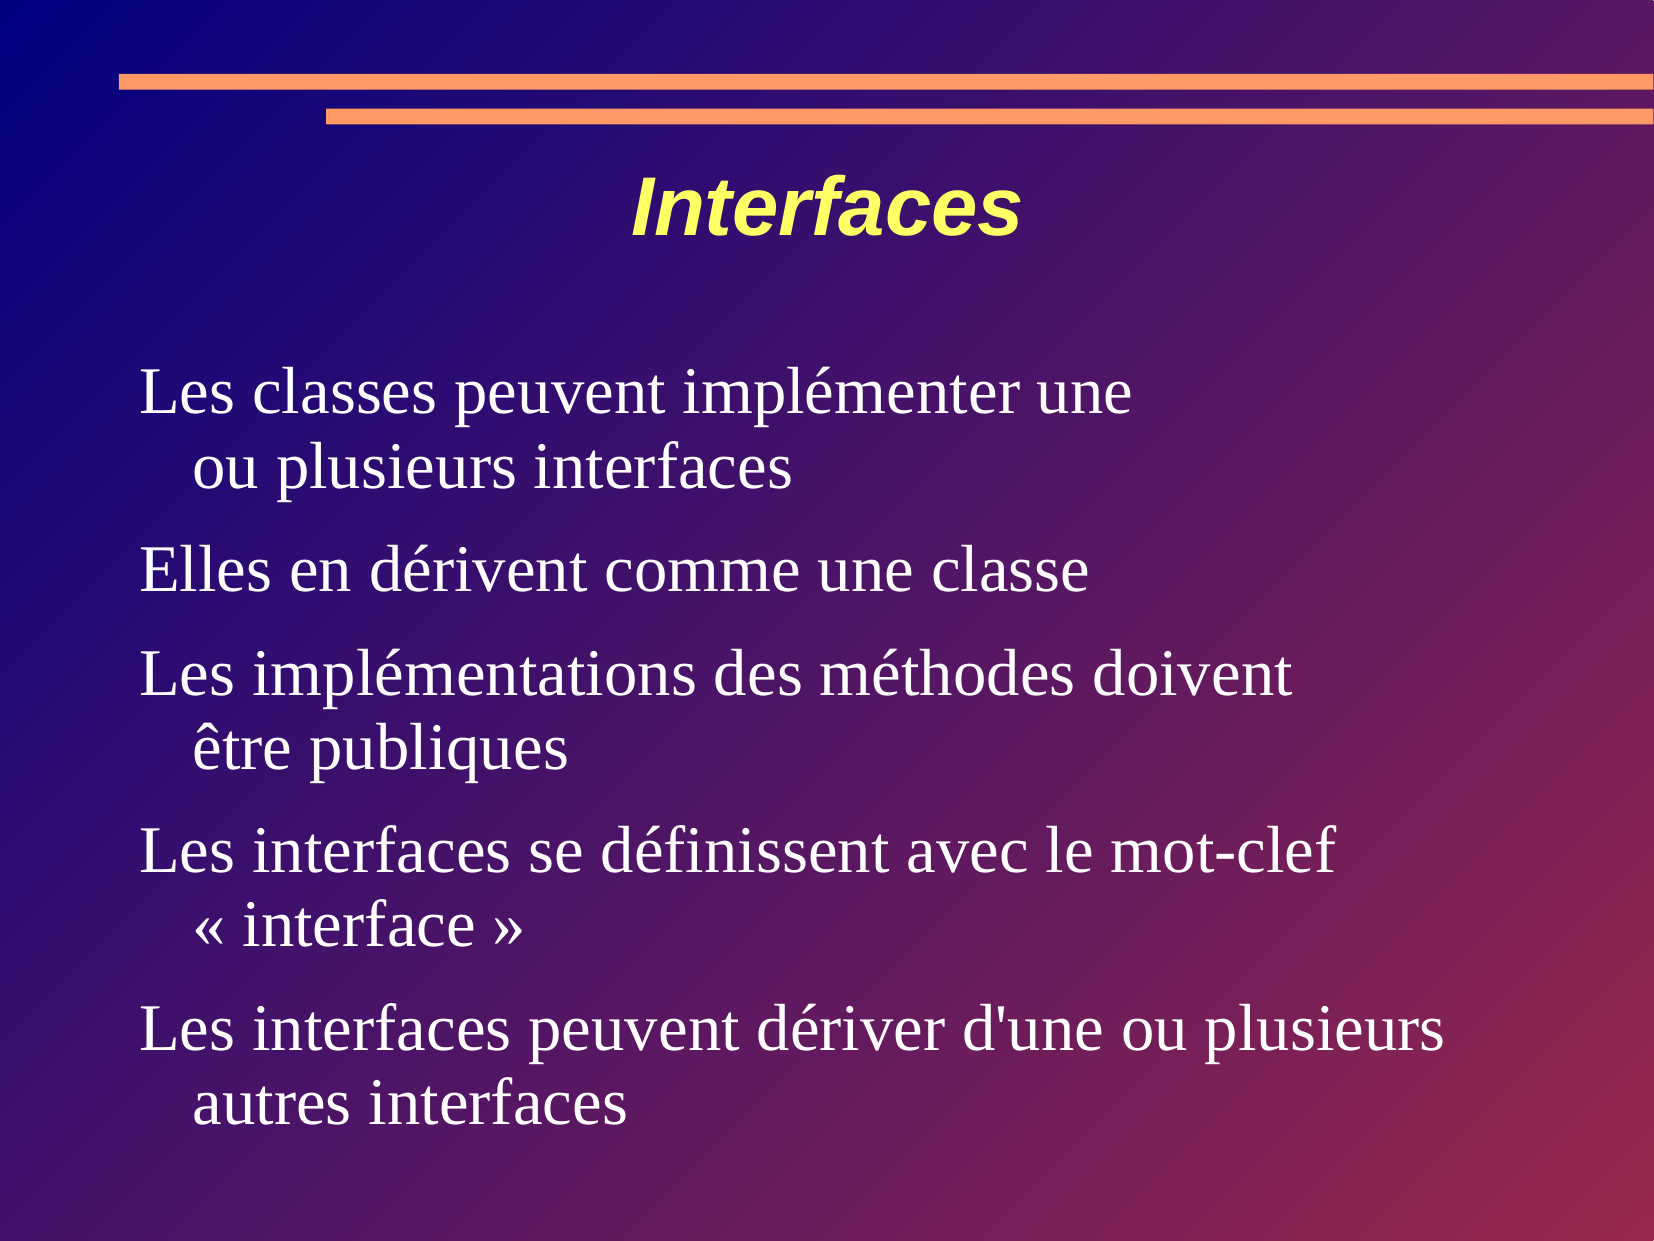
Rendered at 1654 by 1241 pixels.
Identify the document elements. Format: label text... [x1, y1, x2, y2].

list Les classes peuvent implémenter une ou plusieurs interfaces Elles en dérivent comme une classe Les implémentations des méthodes doivent être publiques Les interfaces se définissent avec le mot-clef « interface » Les interfaces peuvent dériver d'une ou plusieurs autres interfaces [121, 354, 1534, 1140]
title Interfaces [121, 102, 1534, 311]
